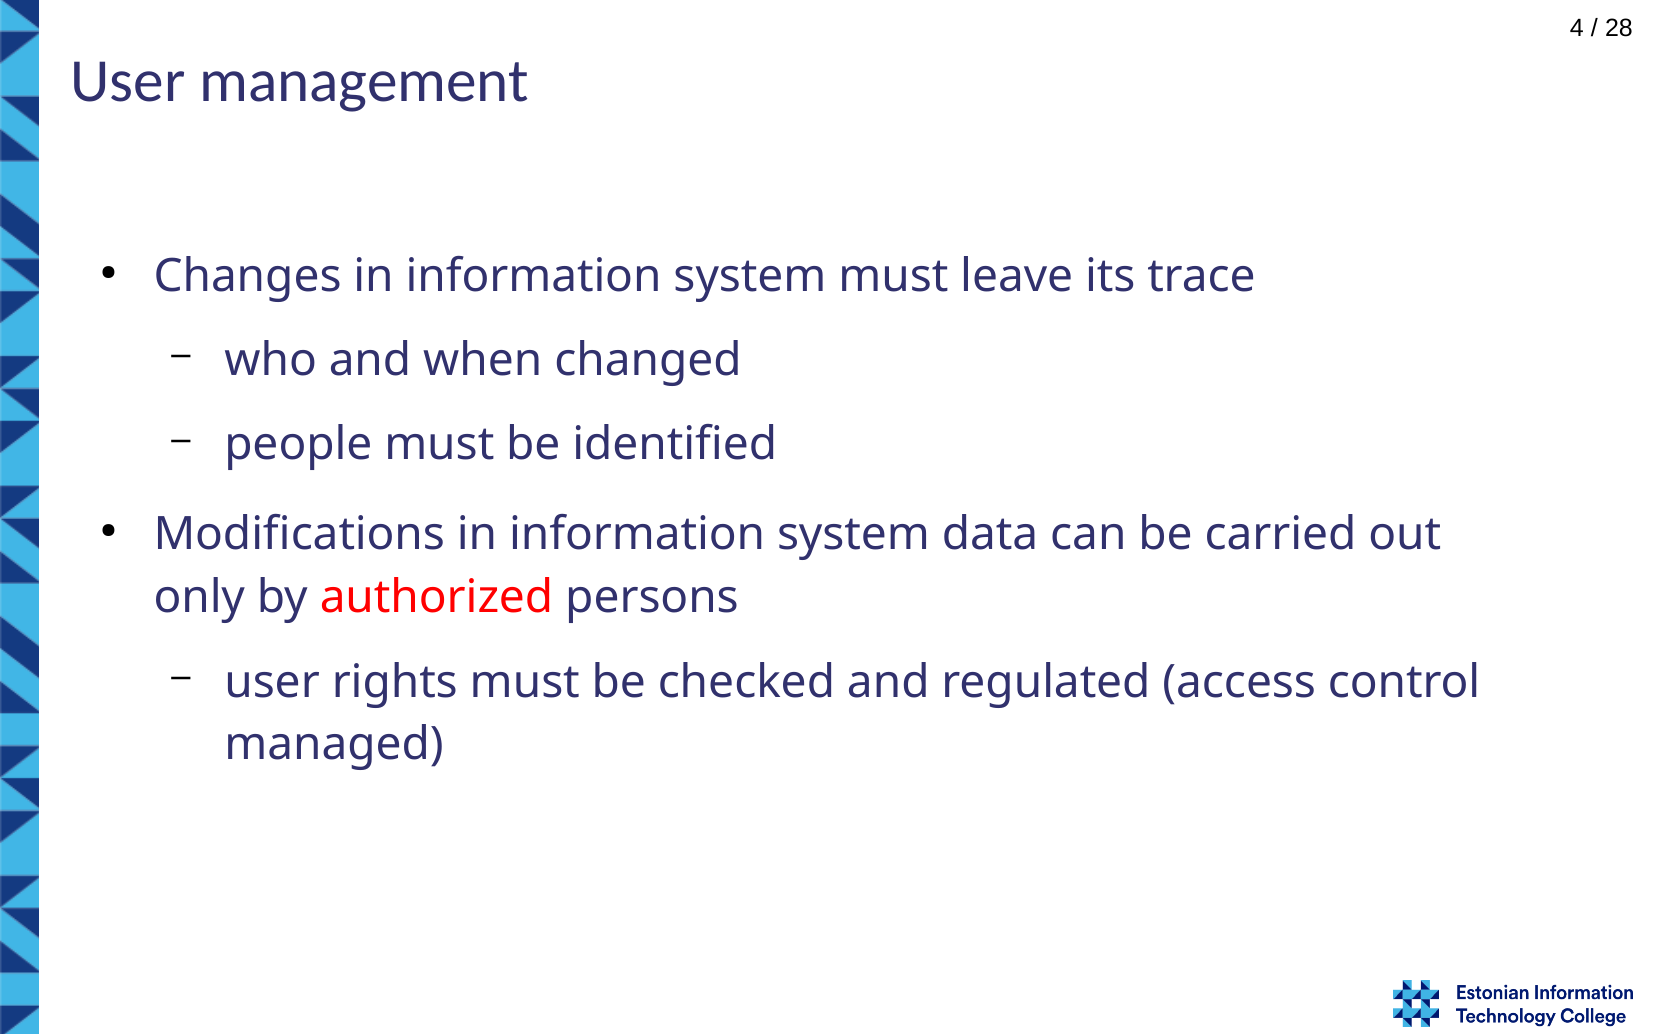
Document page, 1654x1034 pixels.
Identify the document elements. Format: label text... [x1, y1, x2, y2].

picture [1393, 980, 1633, 1027]
list Changes in information system must leave its trace who and when changed people must be identified Modifications in information system data can be carried out only by authorized persons user rights must be checked and regulated (access control managed) [82, 241, 1538, 936]
title User management [70, 41, 1630, 130]
